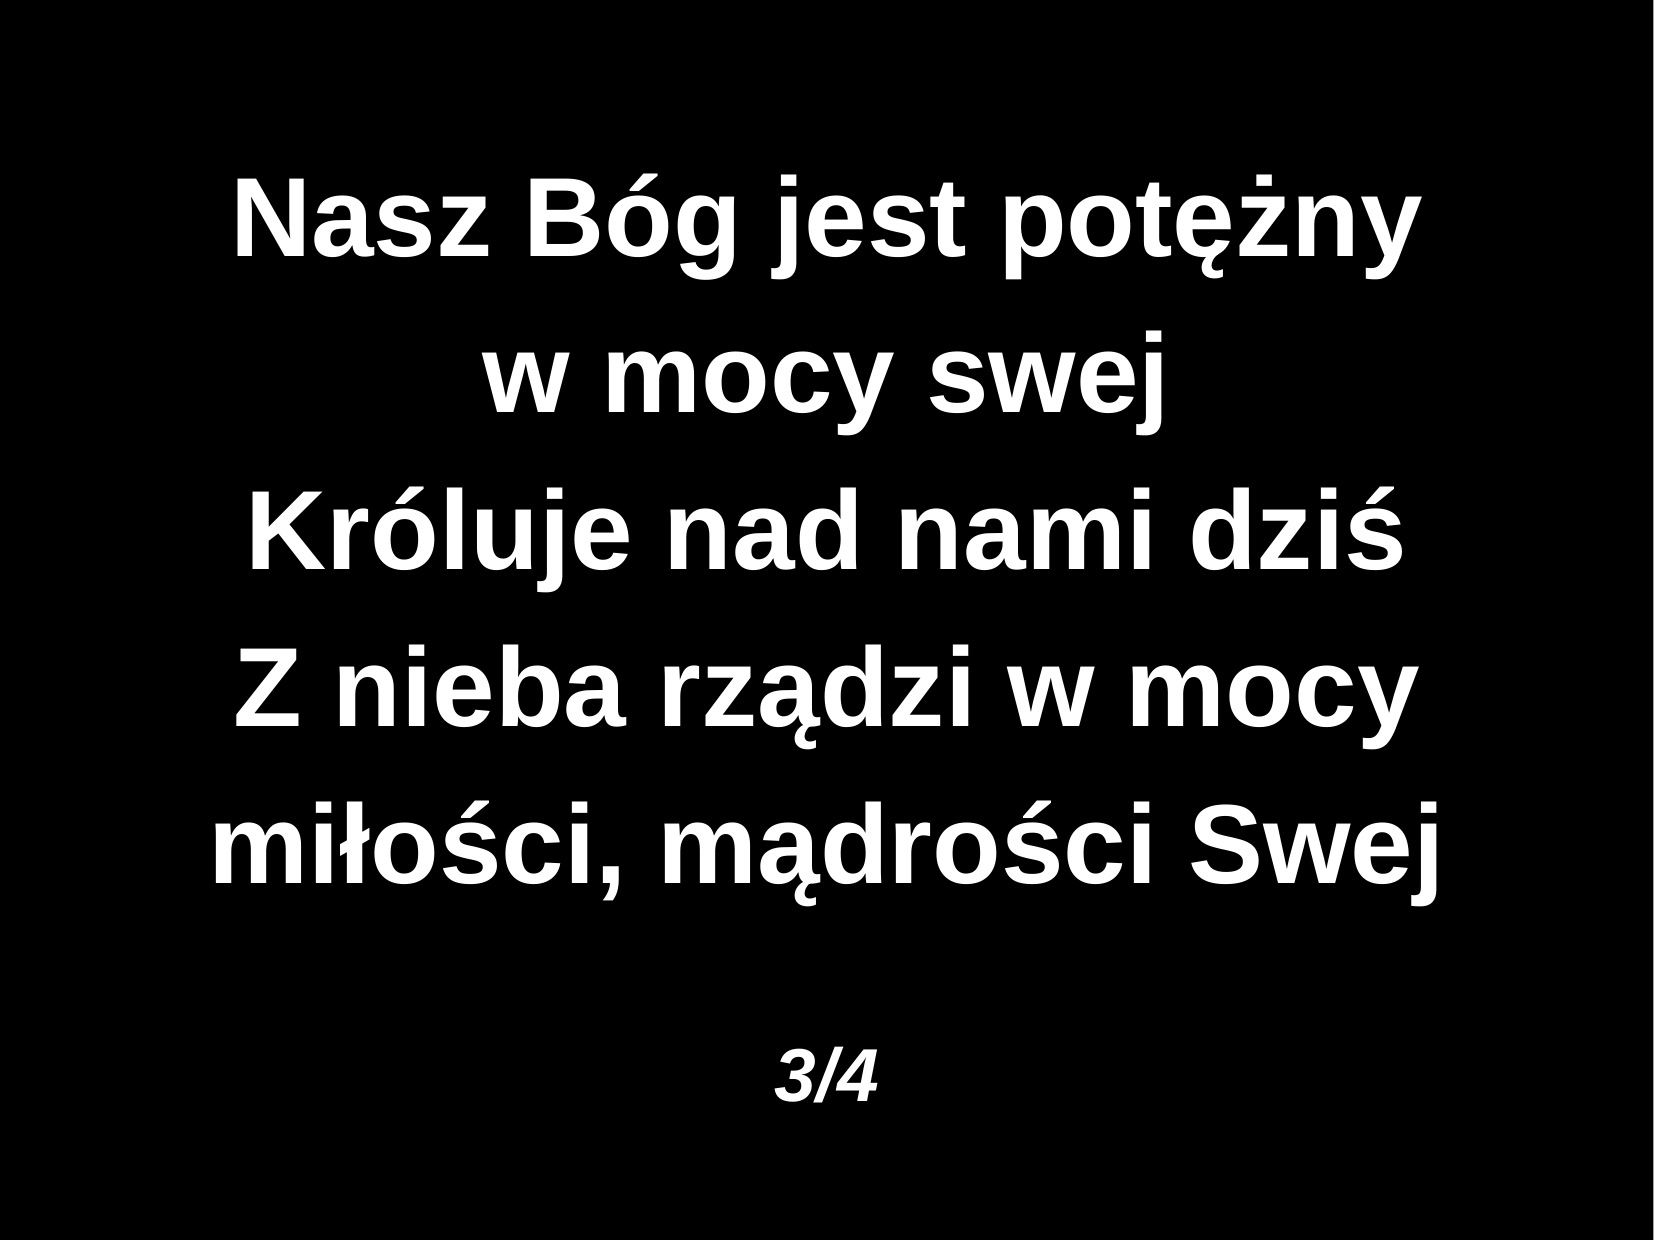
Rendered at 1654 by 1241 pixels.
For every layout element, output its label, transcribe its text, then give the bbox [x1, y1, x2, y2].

subtitle Nasz Bóg jest potężny w mocy swej Króluje nad nami dziś Z nieba rządzi w mocy miłości, mądrości Swej 3/4 [0, 0, 1654, 1241]
